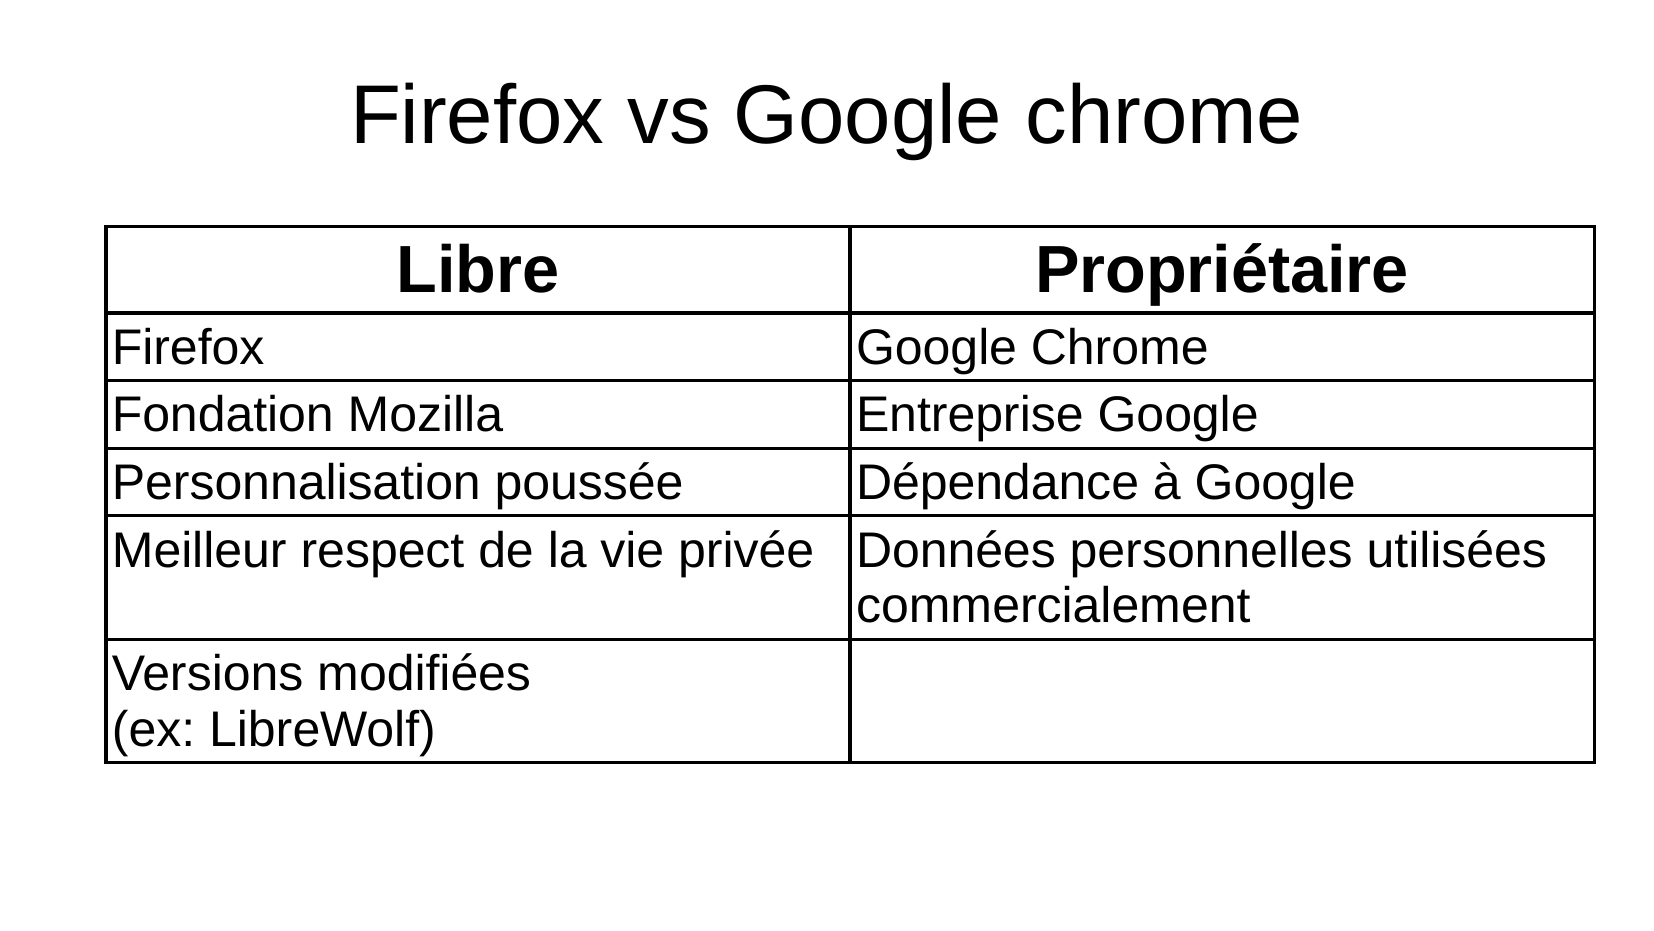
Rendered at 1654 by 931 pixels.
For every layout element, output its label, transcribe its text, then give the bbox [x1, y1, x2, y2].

table_header Propriétaire [852, 228, 1593, 311]
table_header Libre [108, 228, 848, 311]
table_cell Google Chrome [852, 315, 1593, 379]
title Firefox vs Google chrome [0, 12, 1654, 218]
table_cell Meilleur respect de la vie privée [108, 517, 848, 638]
table_cell Entreprise Google [852, 382, 1593, 447]
table_cell [852, 641, 1593, 761]
table_cell Dépendance à Google [852, 450, 1593, 514]
table_cell Données personnelles utilisées commercialement [852, 517, 1593, 638]
table_cell Versions modifiées (ex: LibreWolf) [108, 641, 848, 761]
table_cell Fondation Mozilla [108, 382, 848, 447]
table_cell Personnalisation poussée [108, 450, 848, 514]
table_cell Firefox [108, 315, 848, 379]
